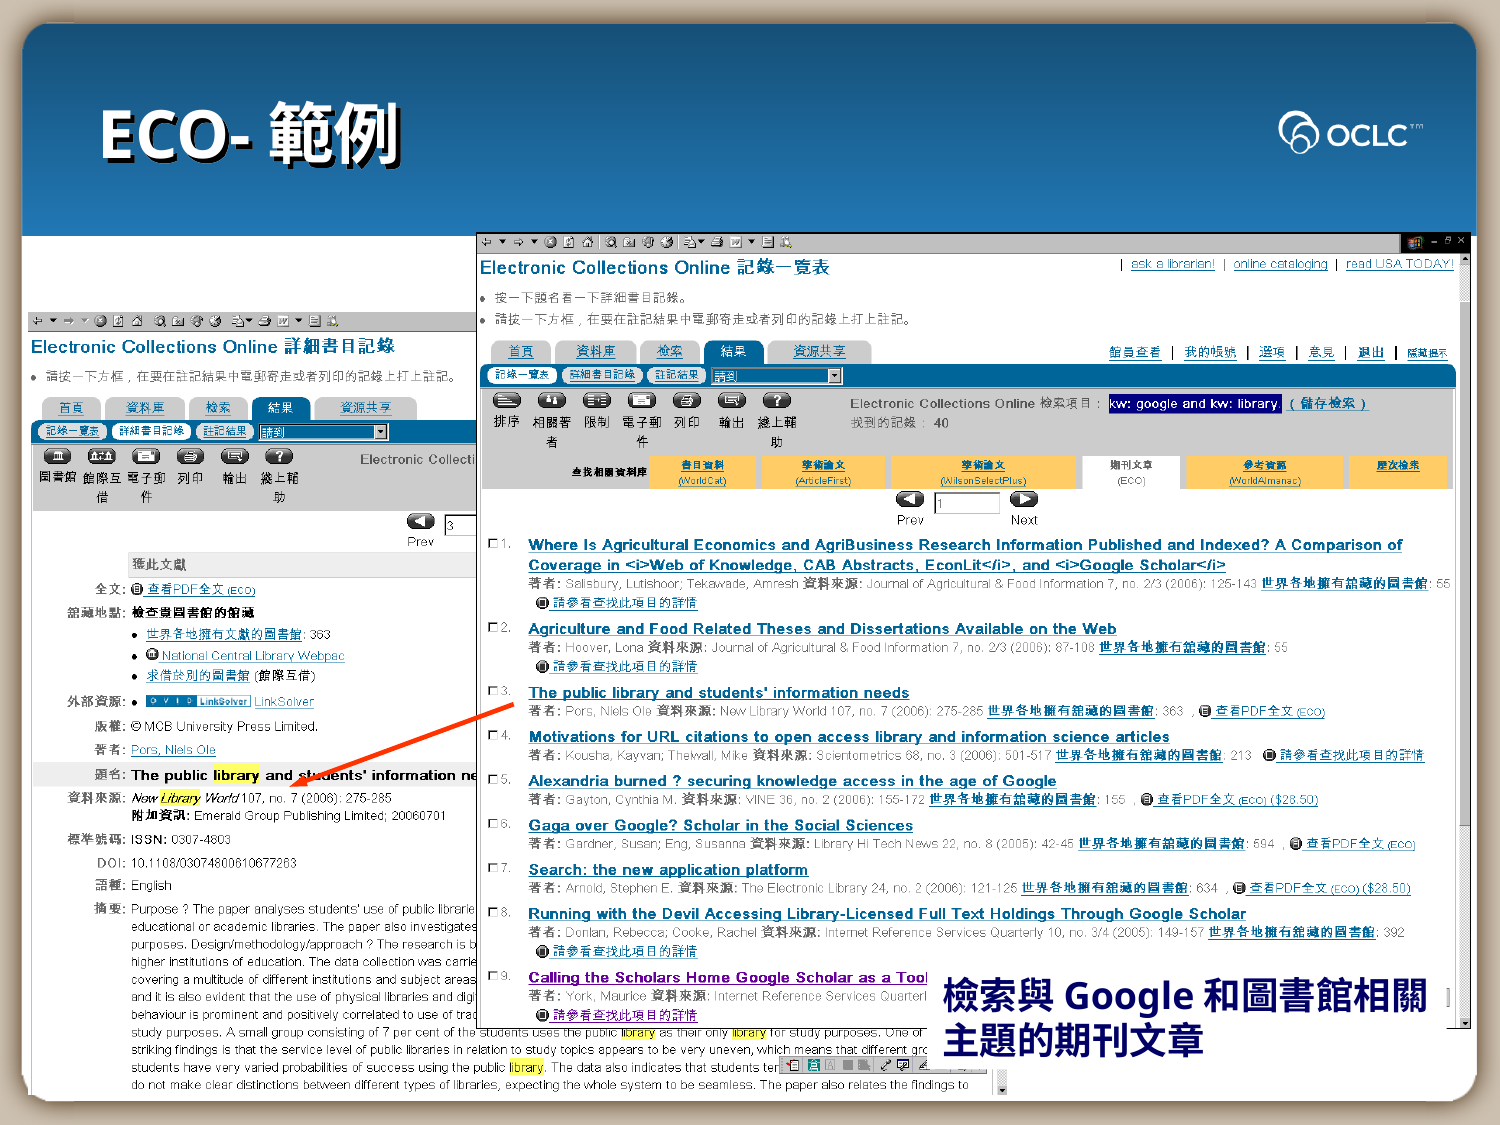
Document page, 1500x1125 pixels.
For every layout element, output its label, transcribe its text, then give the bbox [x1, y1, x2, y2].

picture [477, 233, 1470, 1028]
picture [28, 312, 1007, 1095]
picture [113, 424, 190, 439]
text_box 檢索與Google和圖書館相關主題的期刊文章 [927, 964, 1447, 1070]
picture [197, 424, 253, 439]
text_box ECO-範例 [83, 81, 1222, 183]
picture [259, 424, 388, 440]
picture [39, 424, 106, 439]
